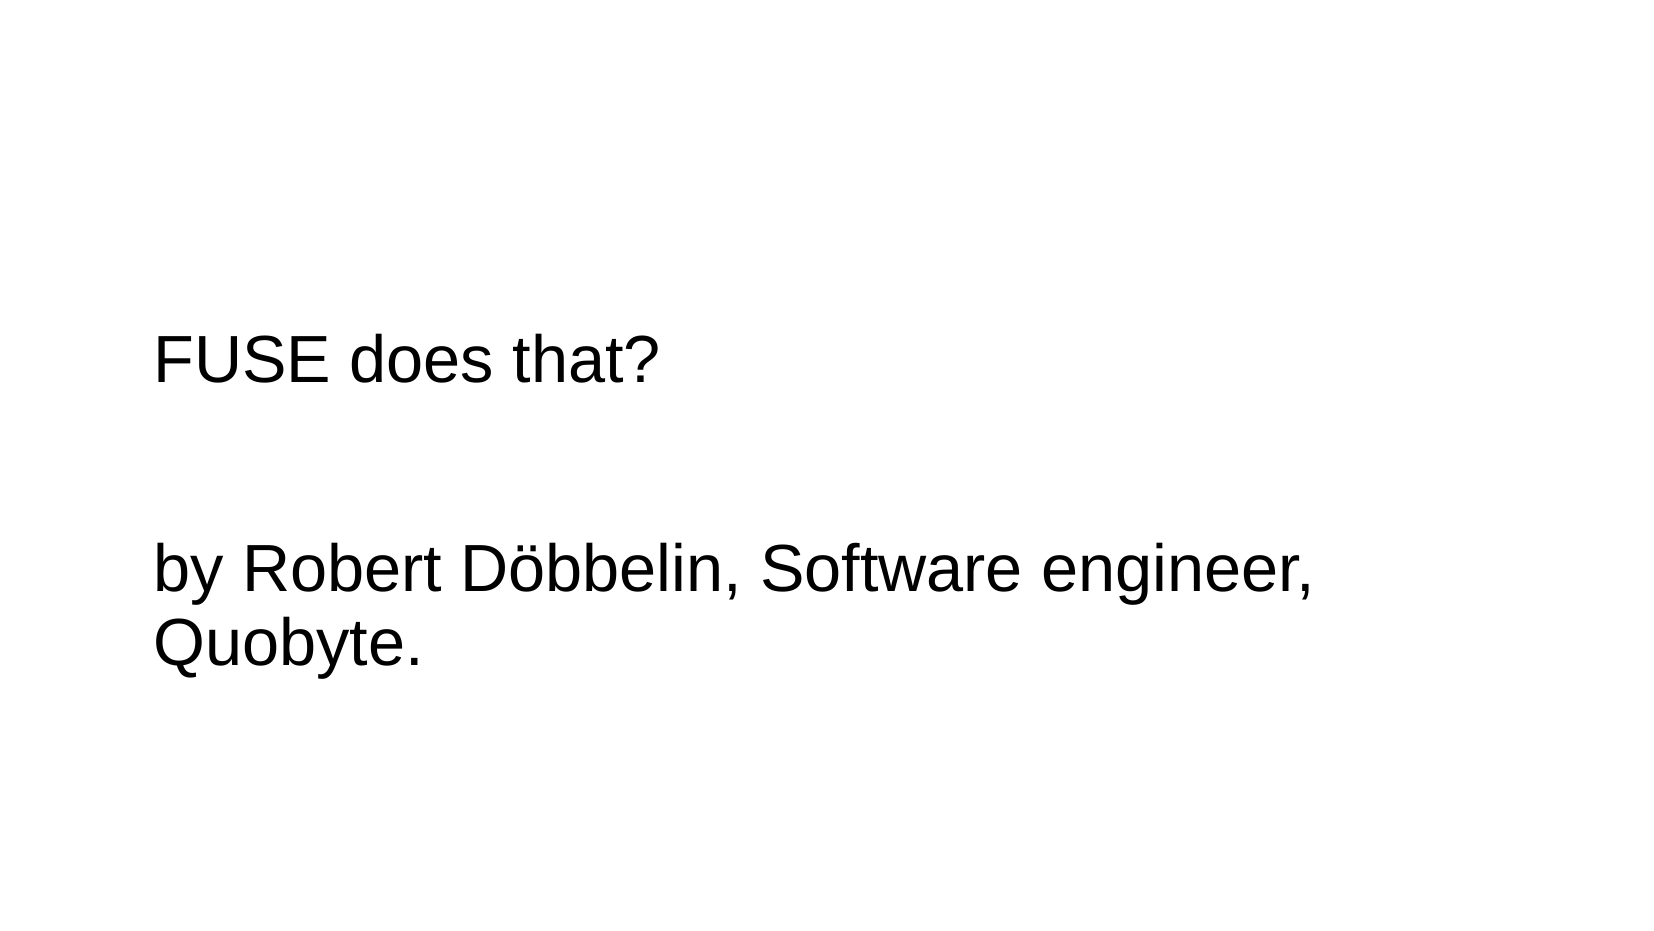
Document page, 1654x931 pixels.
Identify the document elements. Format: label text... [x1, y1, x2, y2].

list FUSE does that? by Robert Döbbelin, Software engineer, Quobyte. [82, 217, 1571, 758]
